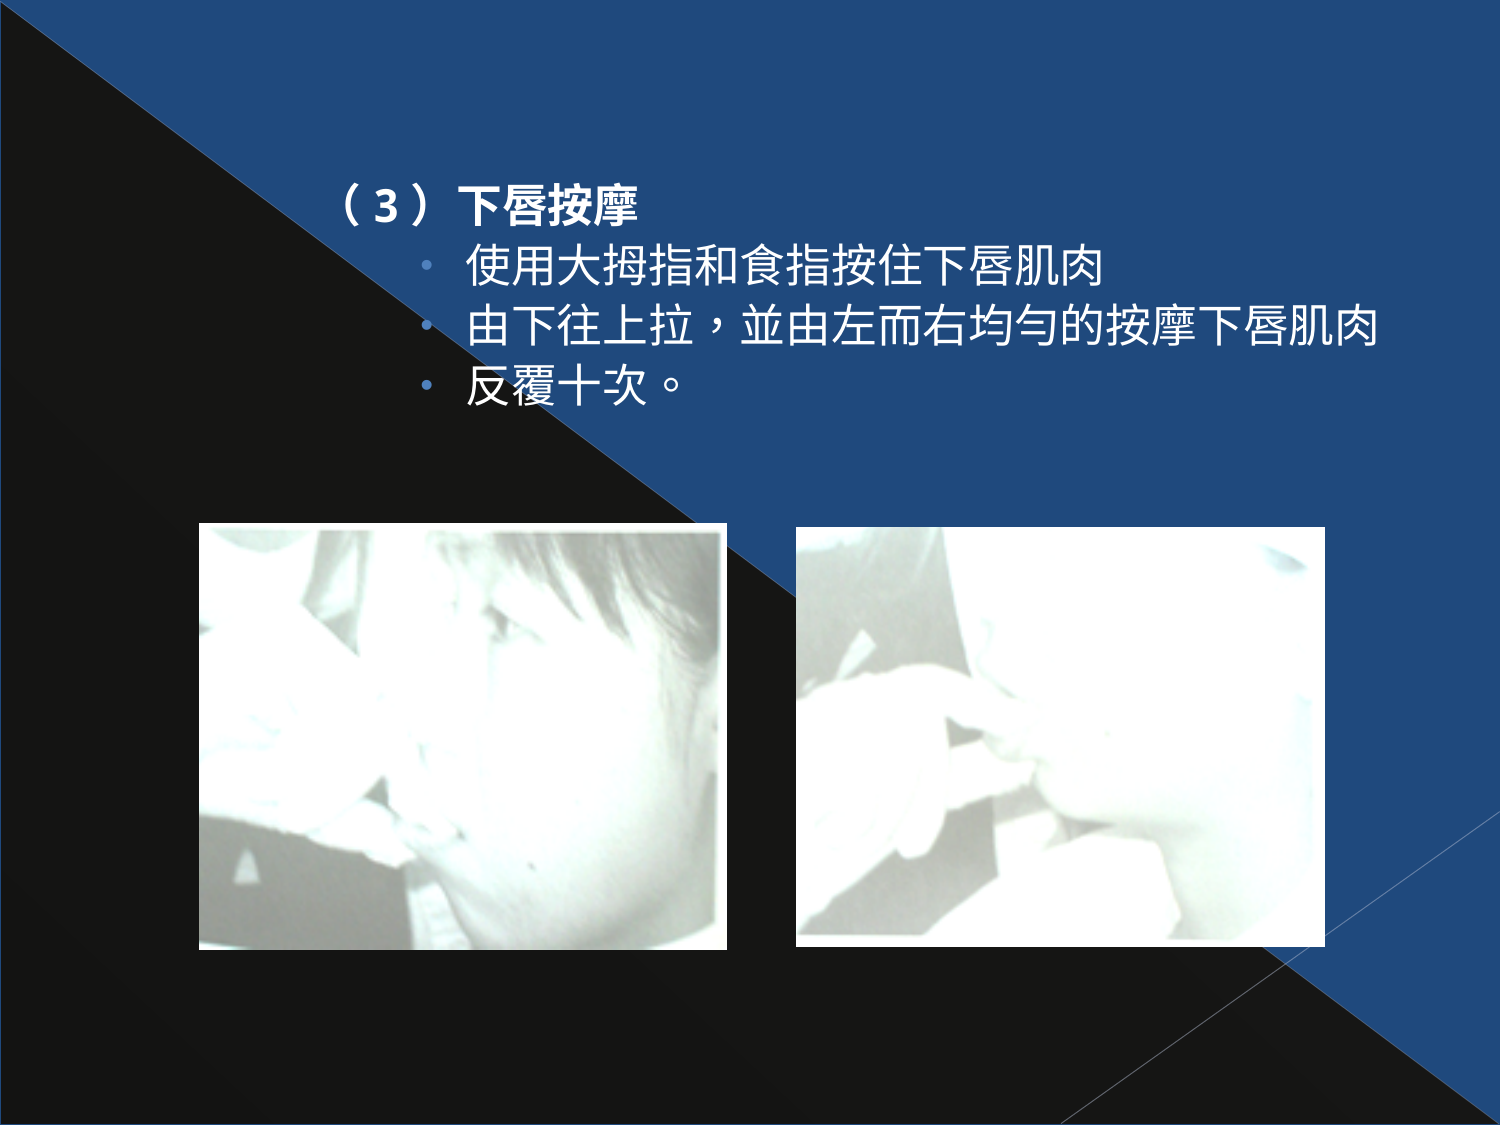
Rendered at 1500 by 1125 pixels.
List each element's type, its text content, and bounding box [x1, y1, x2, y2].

text_box （3）下唇按摩 使用大拇指和食指按住下唇肌肉 由下往上拉，並由左而右均勻的按摩下唇肌肉 反覆十次。 [105, 175, 1456, 434]
picture [796, 527, 1325, 947]
picture [199, 523, 727, 950]
